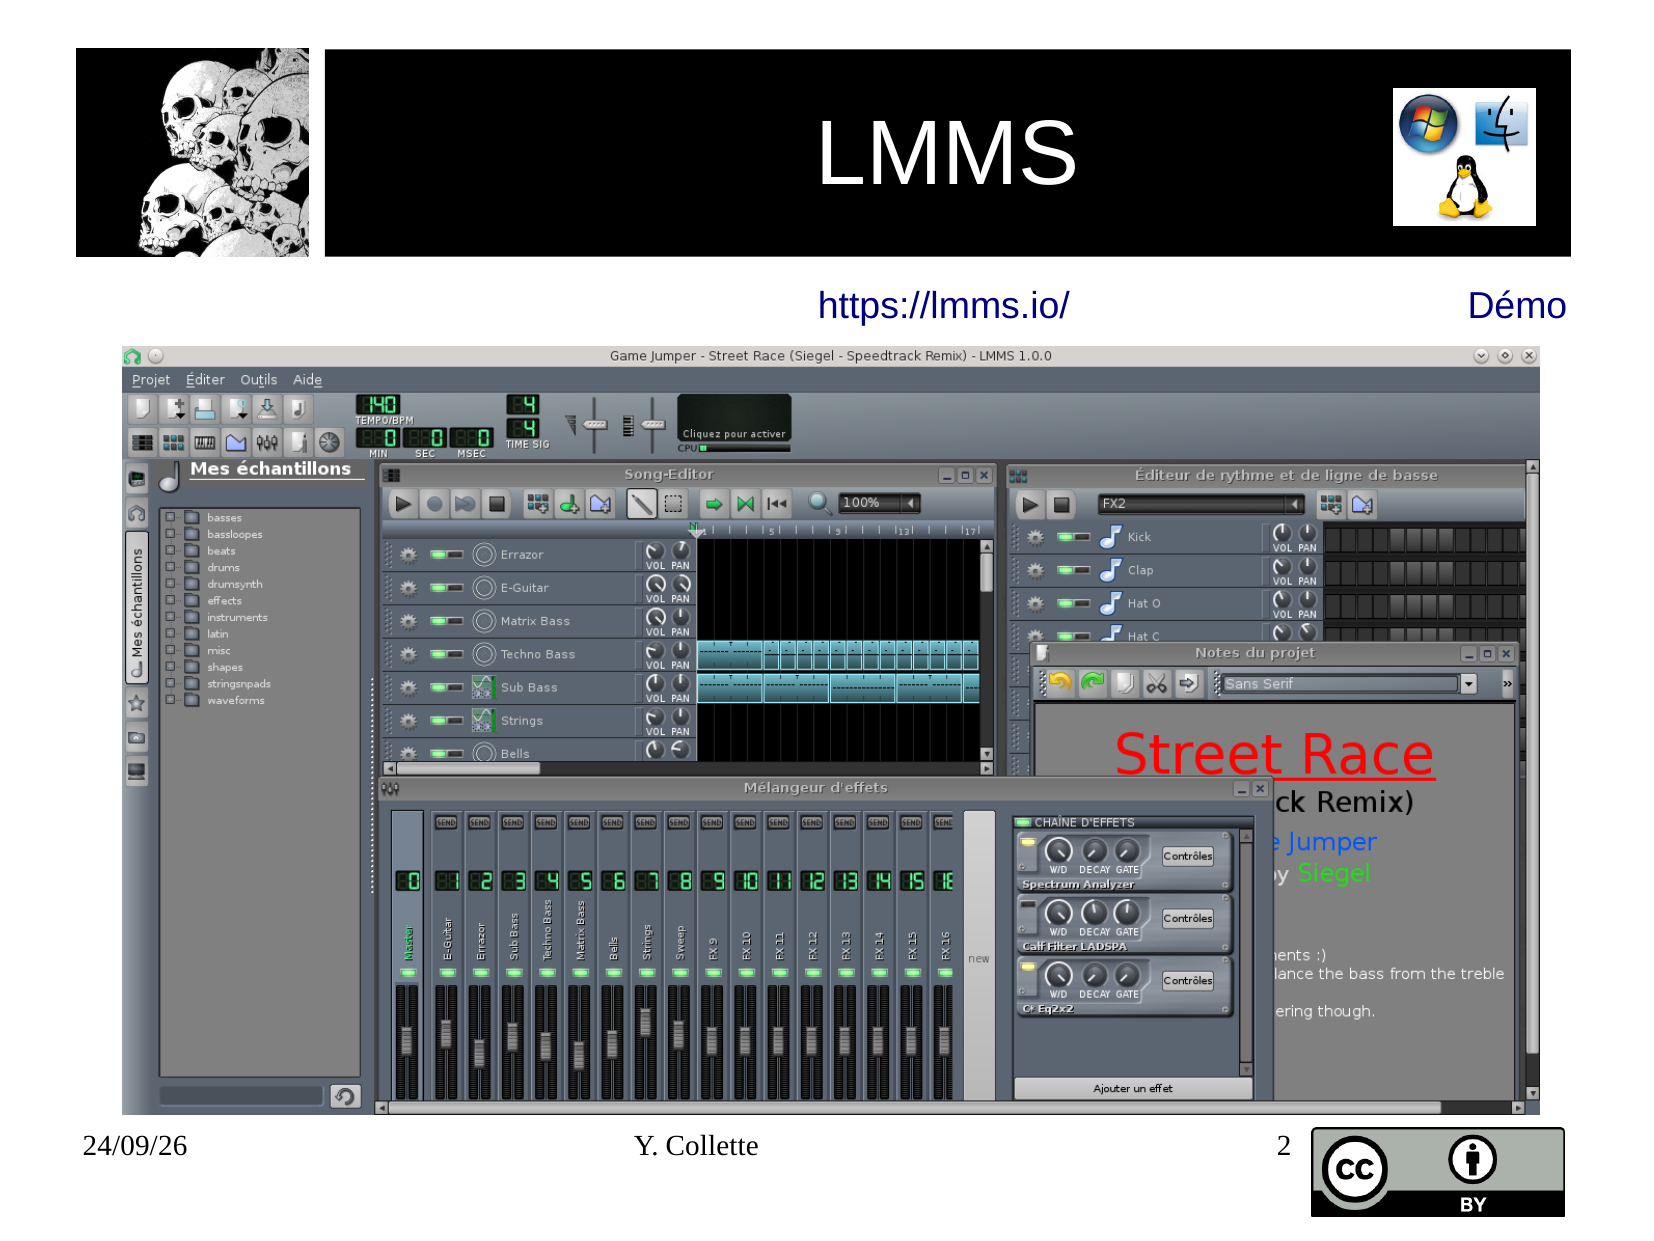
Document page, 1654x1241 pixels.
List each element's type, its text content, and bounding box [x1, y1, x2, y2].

title LMMS [324, 49, 1571, 257]
text_box https://lmms.io/ [803, 277, 1105, 335]
text_box Démo [1452, 277, 1601, 335]
picture [122, 346, 1540, 1115]
picture [1393, 88, 1536, 226]
picture [76, 48, 309, 257]
picture [1311, 1127, 1565, 1217]
